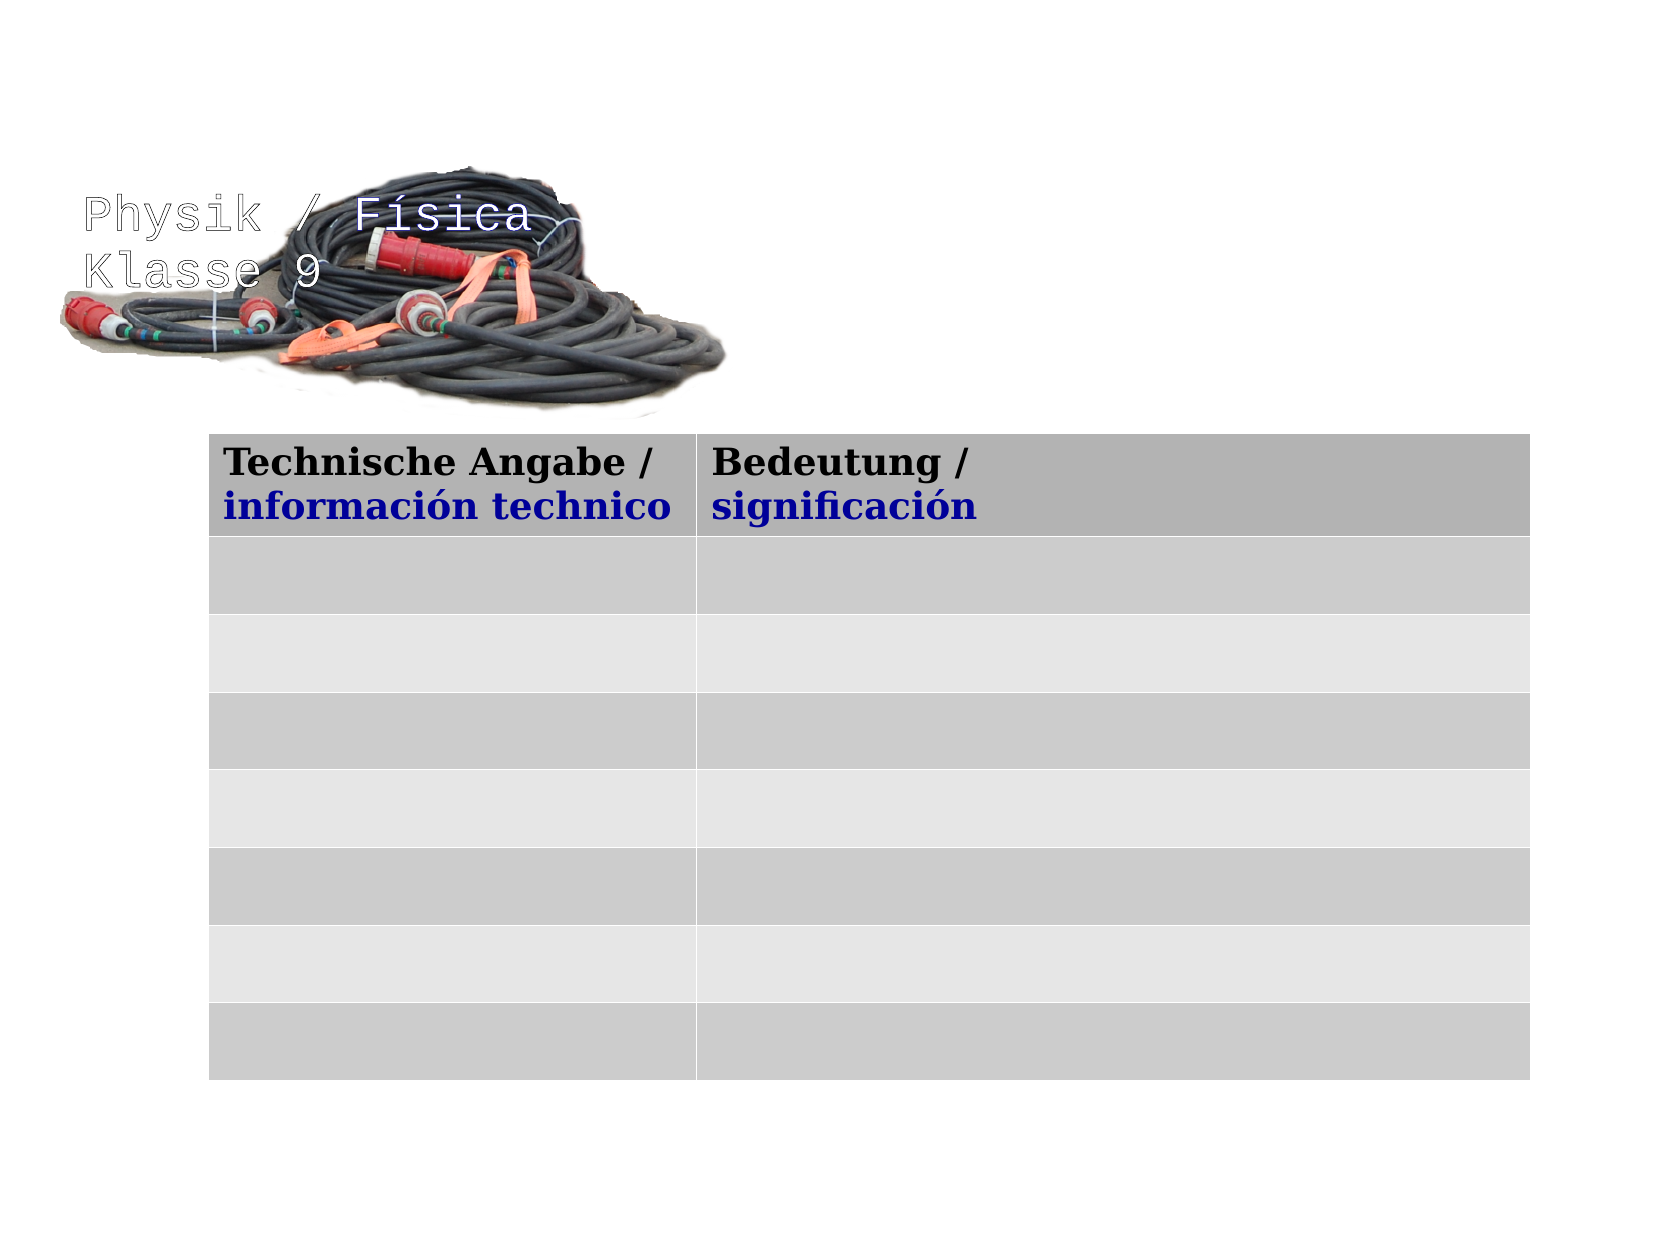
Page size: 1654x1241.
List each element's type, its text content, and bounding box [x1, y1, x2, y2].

subtitle Physik / Física Klasse 9 [82, 115, 736, 376]
table_header Technische Angabe / información technico [209, 434, 696, 536]
table_cell [697, 926, 1530, 1002]
table_cell [209, 1003, 696, 1080]
table_cell [209, 770, 696, 847]
table_cell [697, 770, 1530, 847]
picture [60, 164, 736, 421]
table_cell [697, 615, 1530, 692]
table_cell [209, 615, 696, 692]
table_cell [209, 926, 696, 1002]
table_cell [209, 848, 696, 925]
table_cell [697, 848, 1530, 925]
table_cell [697, 537, 1530, 614]
table_cell [697, 1003, 1530, 1080]
table_cell [209, 537, 696, 614]
table_header Bedeutung / significación [697, 434, 1530, 536]
table_cell [697, 693, 1530, 769]
table_cell [209, 693, 696, 769]
